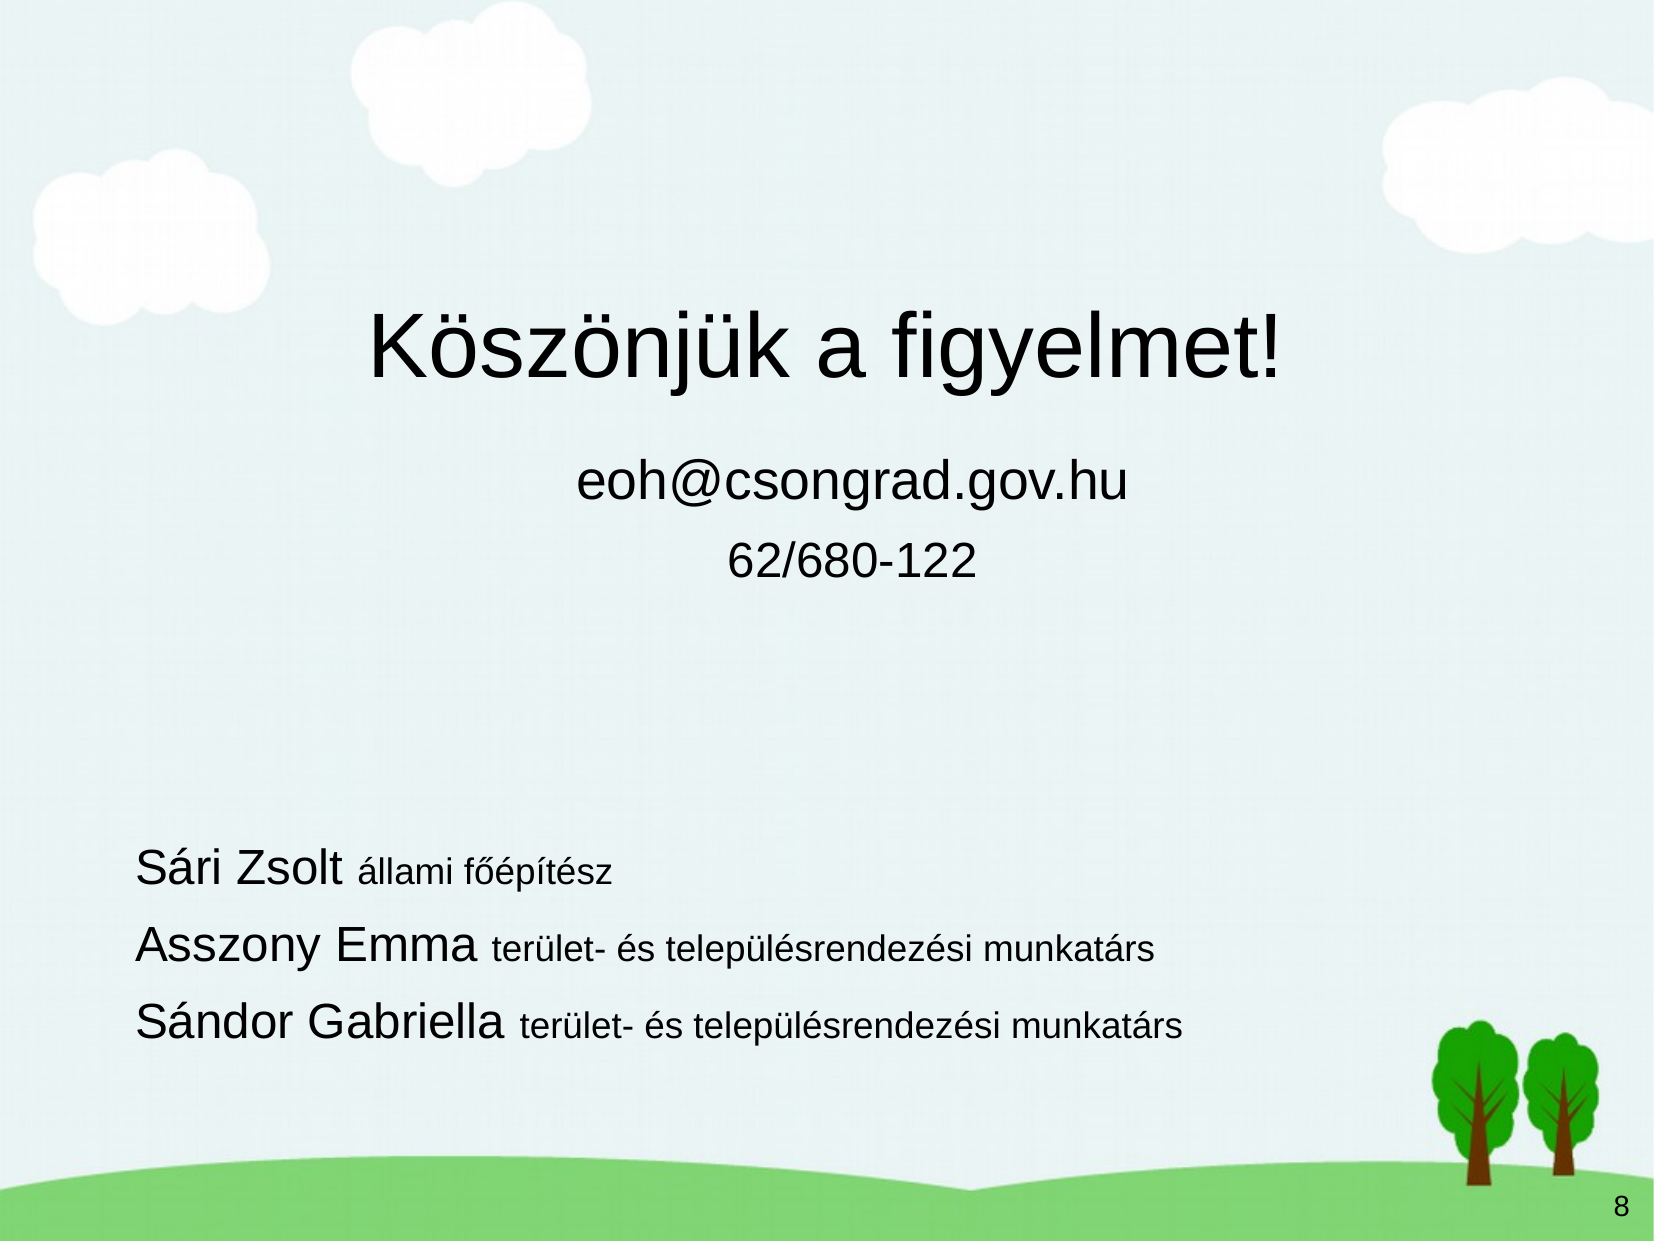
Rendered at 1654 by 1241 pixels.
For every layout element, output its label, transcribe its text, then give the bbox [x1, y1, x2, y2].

title Köszönjük a figyelmet! [82, 241, 1571, 448]
picture [0, 0, 1654, 1241]
list eoh@csongrad.gov.hu 62/680-122 Sári Zsolt állami főépítész Asszony Emma terület- és településrendezési munkatárs Sándor Gabriella terület- és településrendezési munkatárs [82, 448, 1571, 1052]
